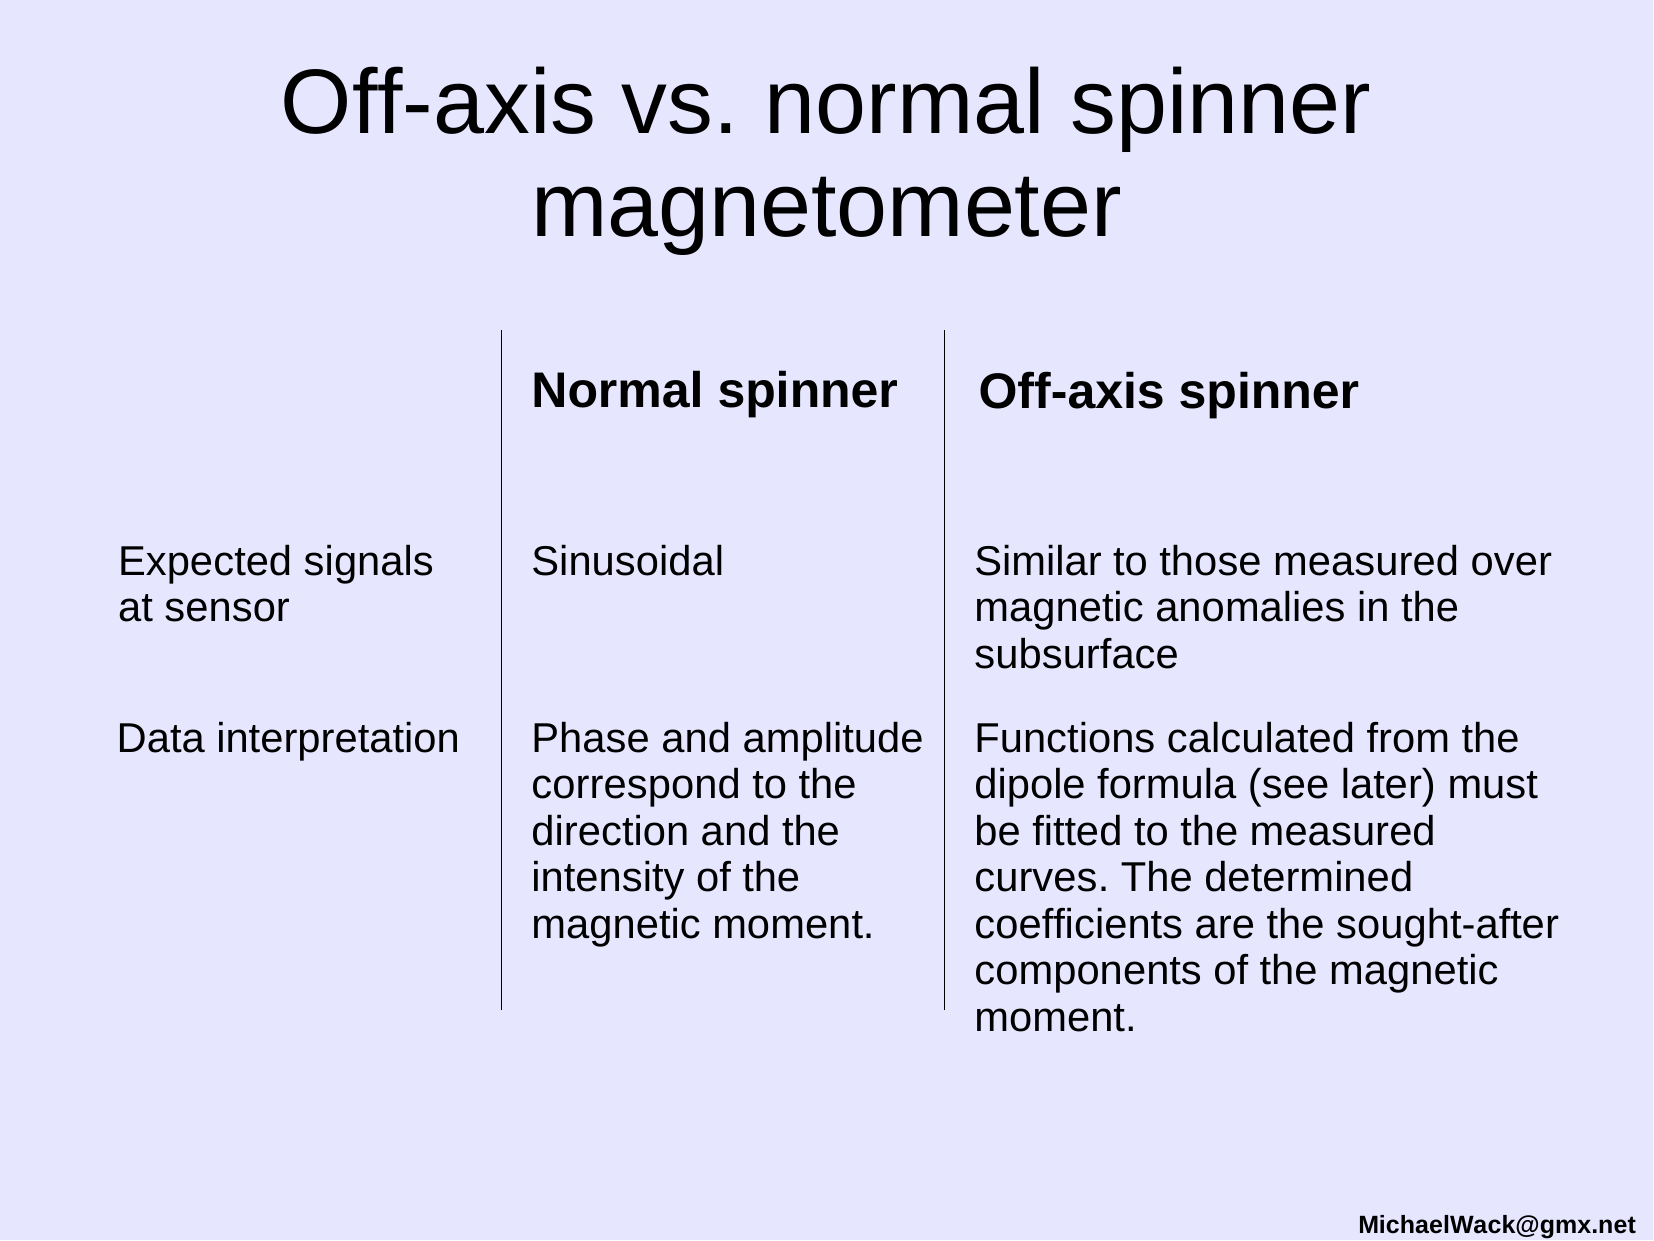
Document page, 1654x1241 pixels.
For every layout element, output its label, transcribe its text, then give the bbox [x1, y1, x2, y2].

text_box Phase and amplitude correspond to the direction and the intensity of the magnetic moment. [531, 714, 945, 949]
text_box Normal spinner [531, 362, 913, 420]
text_box Data interpretation [116, 714, 461, 762]
text_box Sinusoidal [531, 537, 857, 656]
text_box Off-axis spinner [978, 363, 1360, 421]
text_box Functions calculated from the dipole formula (see later) must be fitted to the measured curves. The determined coefficients are the sought-after components of the magnetic moment. [974, 714, 1565, 1043]
title Off-axis vs. normal spinner magnetometer [82, 49, 1571, 257]
text_box Expected signals at sensor [118, 537, 443, 656]
text_box Similar to those measured over magnetic anomalies in the subsurface [974, 537, 1565, 678]
